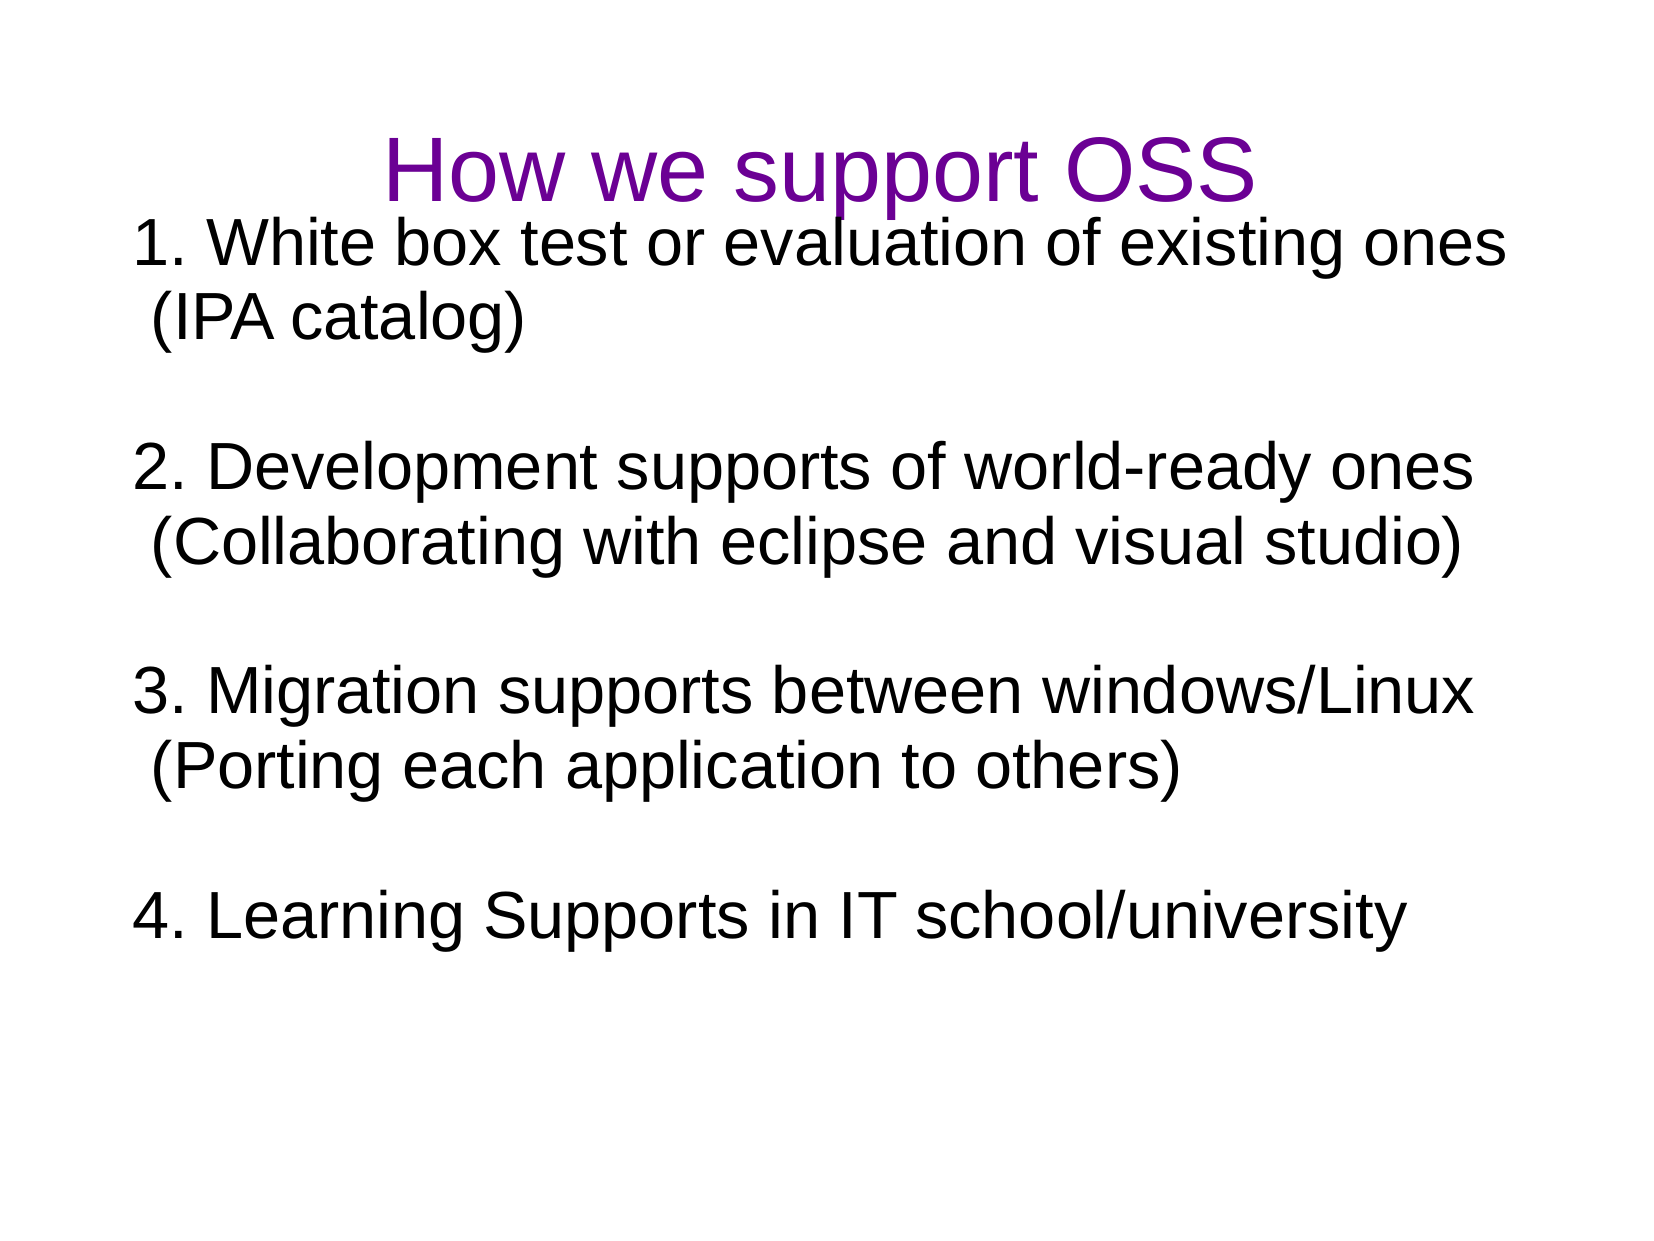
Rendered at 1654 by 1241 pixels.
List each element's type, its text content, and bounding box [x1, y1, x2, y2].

subtitle 1. White box test or evaluation of existing ones (IPA catalog) 2. Development supports of world-ready ones (Collaborating with eclipse and visual studio) 3. Migration supports between windows/Linux (Porting each application to others) 4. Learning Supports in IT school/university [76, 228, 1565, 1153]
title How we support OSS [76, 73, 1565, 228]
